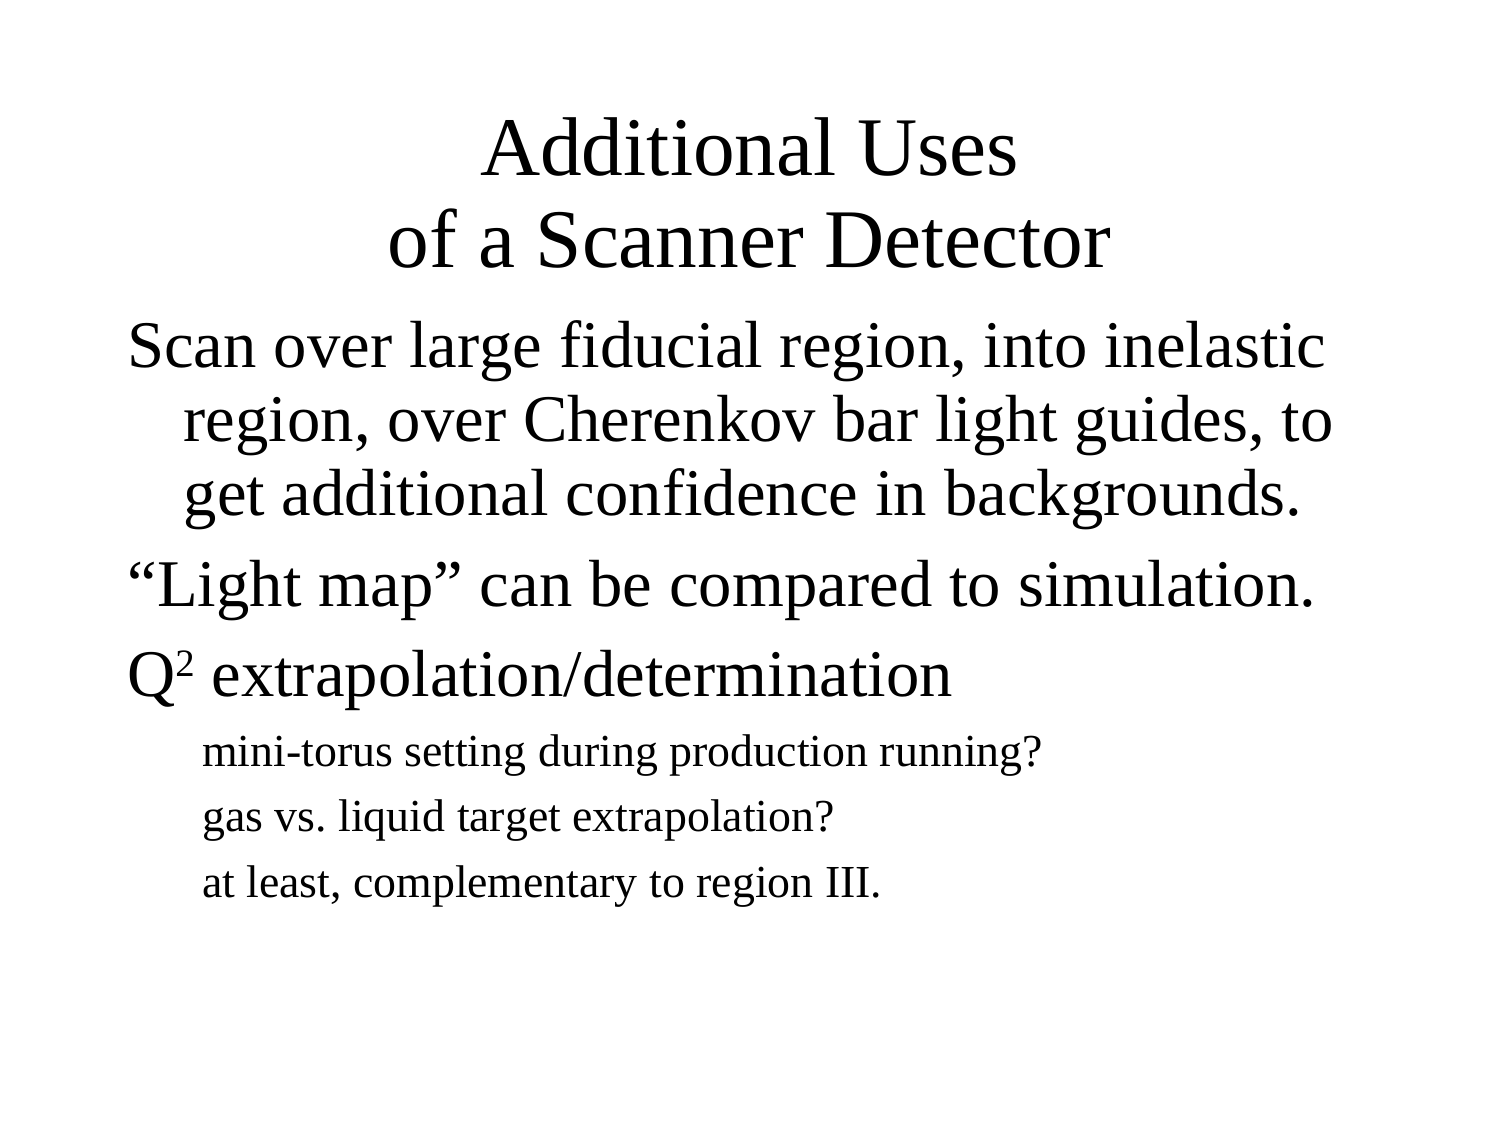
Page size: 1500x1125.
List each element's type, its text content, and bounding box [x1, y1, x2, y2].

title Additional Uses of a Scanner Detector [112, 85, 1388, 299]
list Scan over large fiducial region, into inelastic region, over Cherenkov bar light guides, to get additional confidence in backgrounds. “Light map” can be compared to simulation. Q2 extrapolation/determination mini-torus setting during production running? gas vs. liquid target extrapolation? at least, complementary to region III. [112, 299, 1388, 1125]
